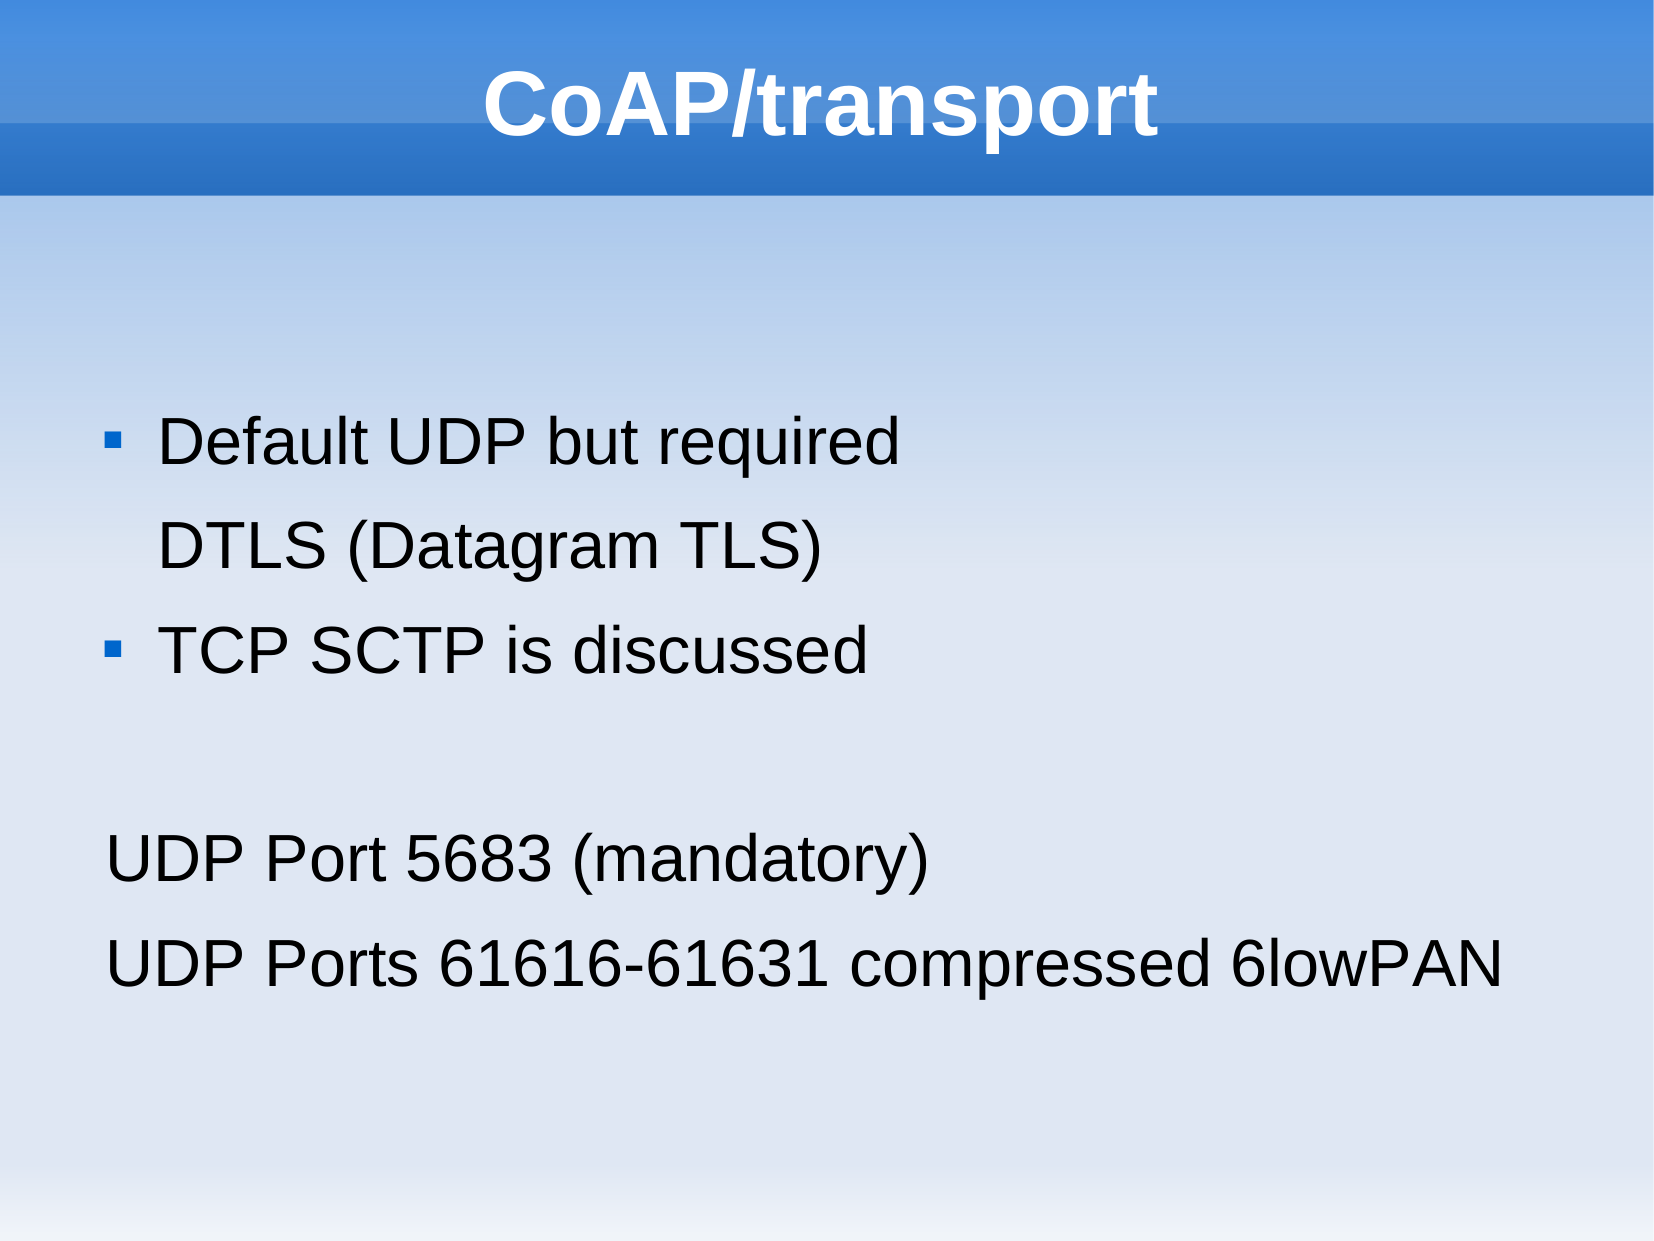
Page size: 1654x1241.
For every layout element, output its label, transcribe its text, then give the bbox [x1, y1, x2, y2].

title CoAP/transport [76, 0, 1565, 208]
list Default UDP but required DTLS (Datagram TLS) TCP SCTP is discussed UDP Port 5683 (mandatory) UDP Ports 61616-61631 compressed 6lowPAN [86, 300, 1576, 1119]
picture [0, 0, 1654, 1241]
